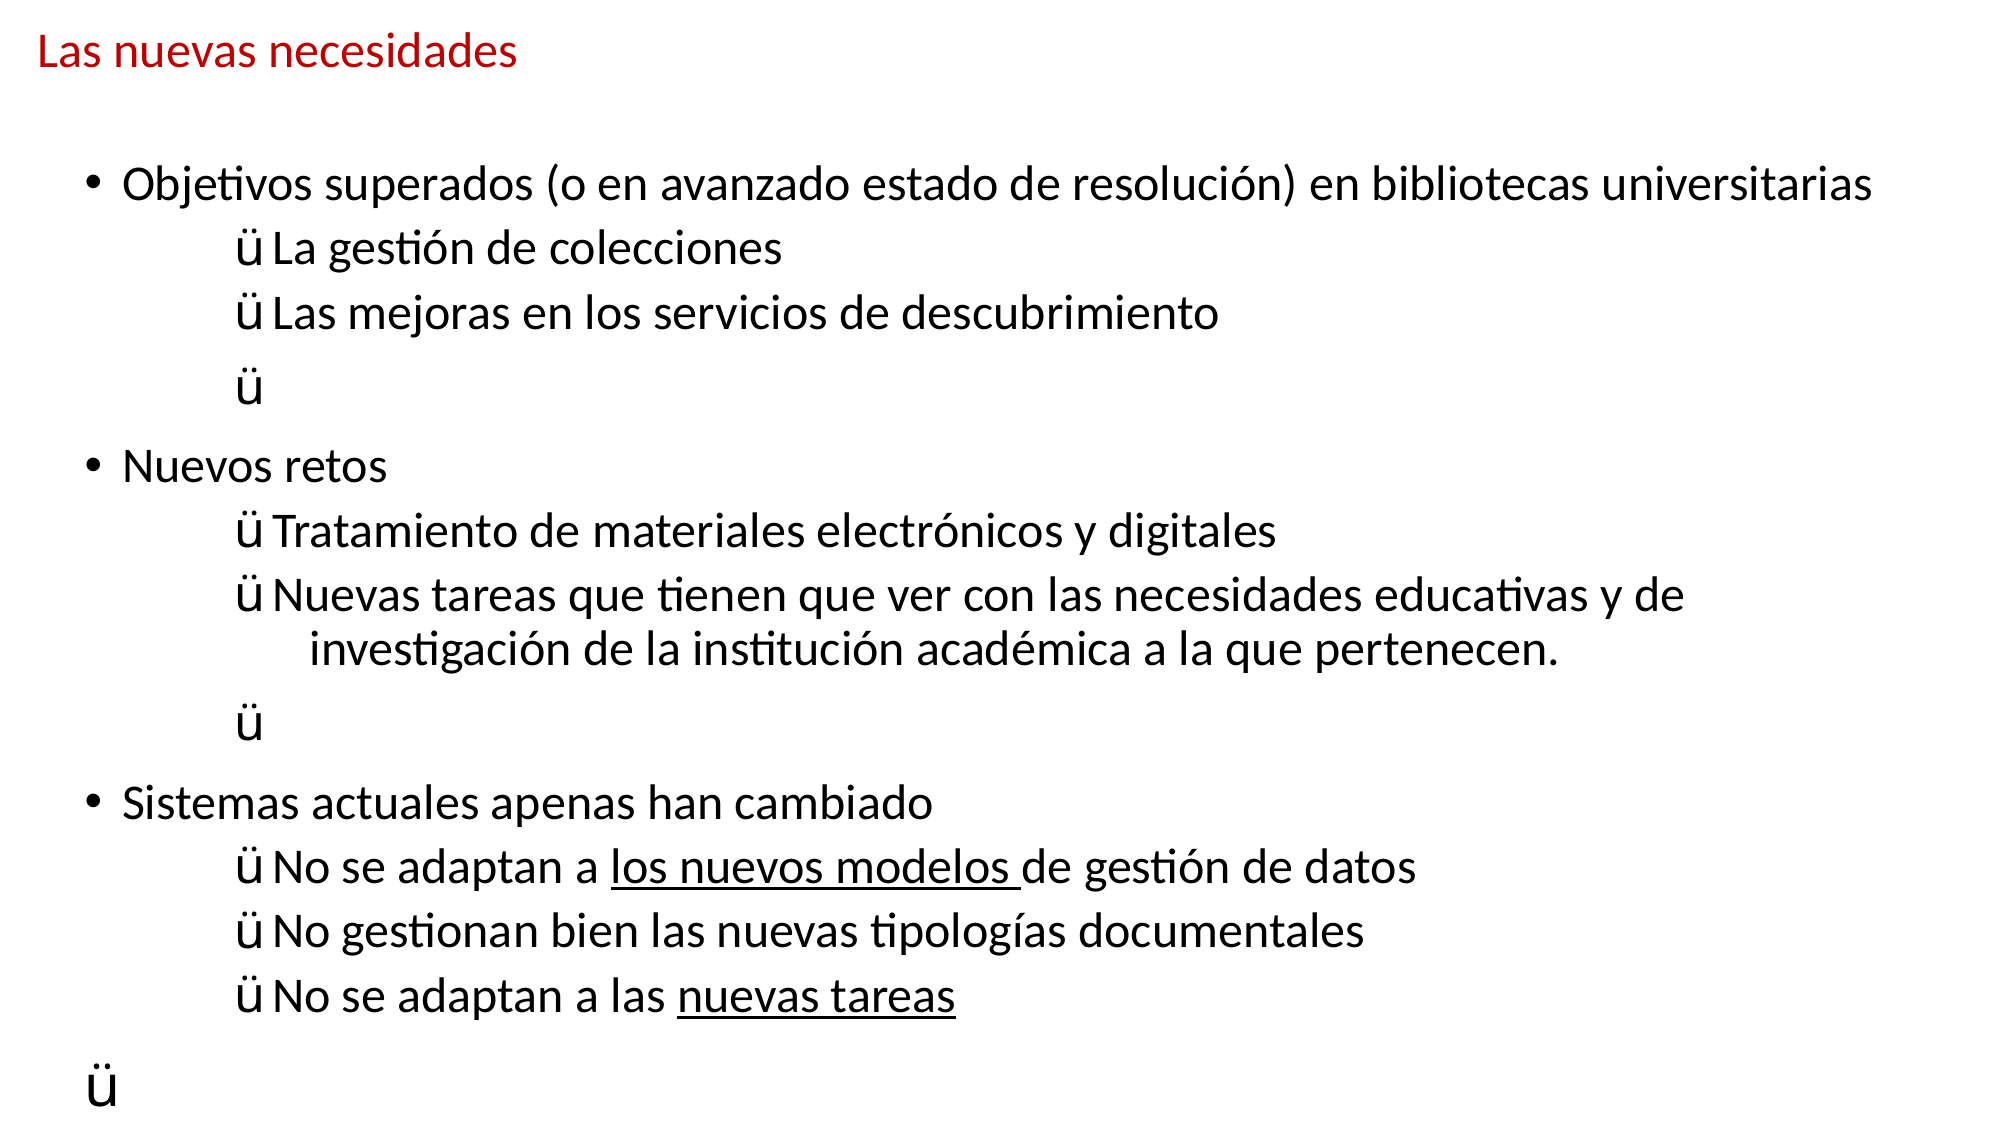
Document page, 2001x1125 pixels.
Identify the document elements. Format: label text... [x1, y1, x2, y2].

list Objetivos superados (o en avanzado estado de resolución) en bibliotecas universitarias La gestión de colecciones Las mejoras en los servicios de descubrimiento Nuevos retos Tratamiento de materiales electrónicos y digitales Nuevas tareas que tienen que ver con las necesidades educativas y de investigación de la institución académica a la que pertenecen. Sistemas actuales apenas han cambiado No se adaptan a los nuevos modelos de gestión de datos No gestionan bien las nuevas tipologías documentales No se adaptan a las nuevas tareas [69, 149, 1910, 1049]
title Las nuevas necesidades [22, 16, 644, 87]
